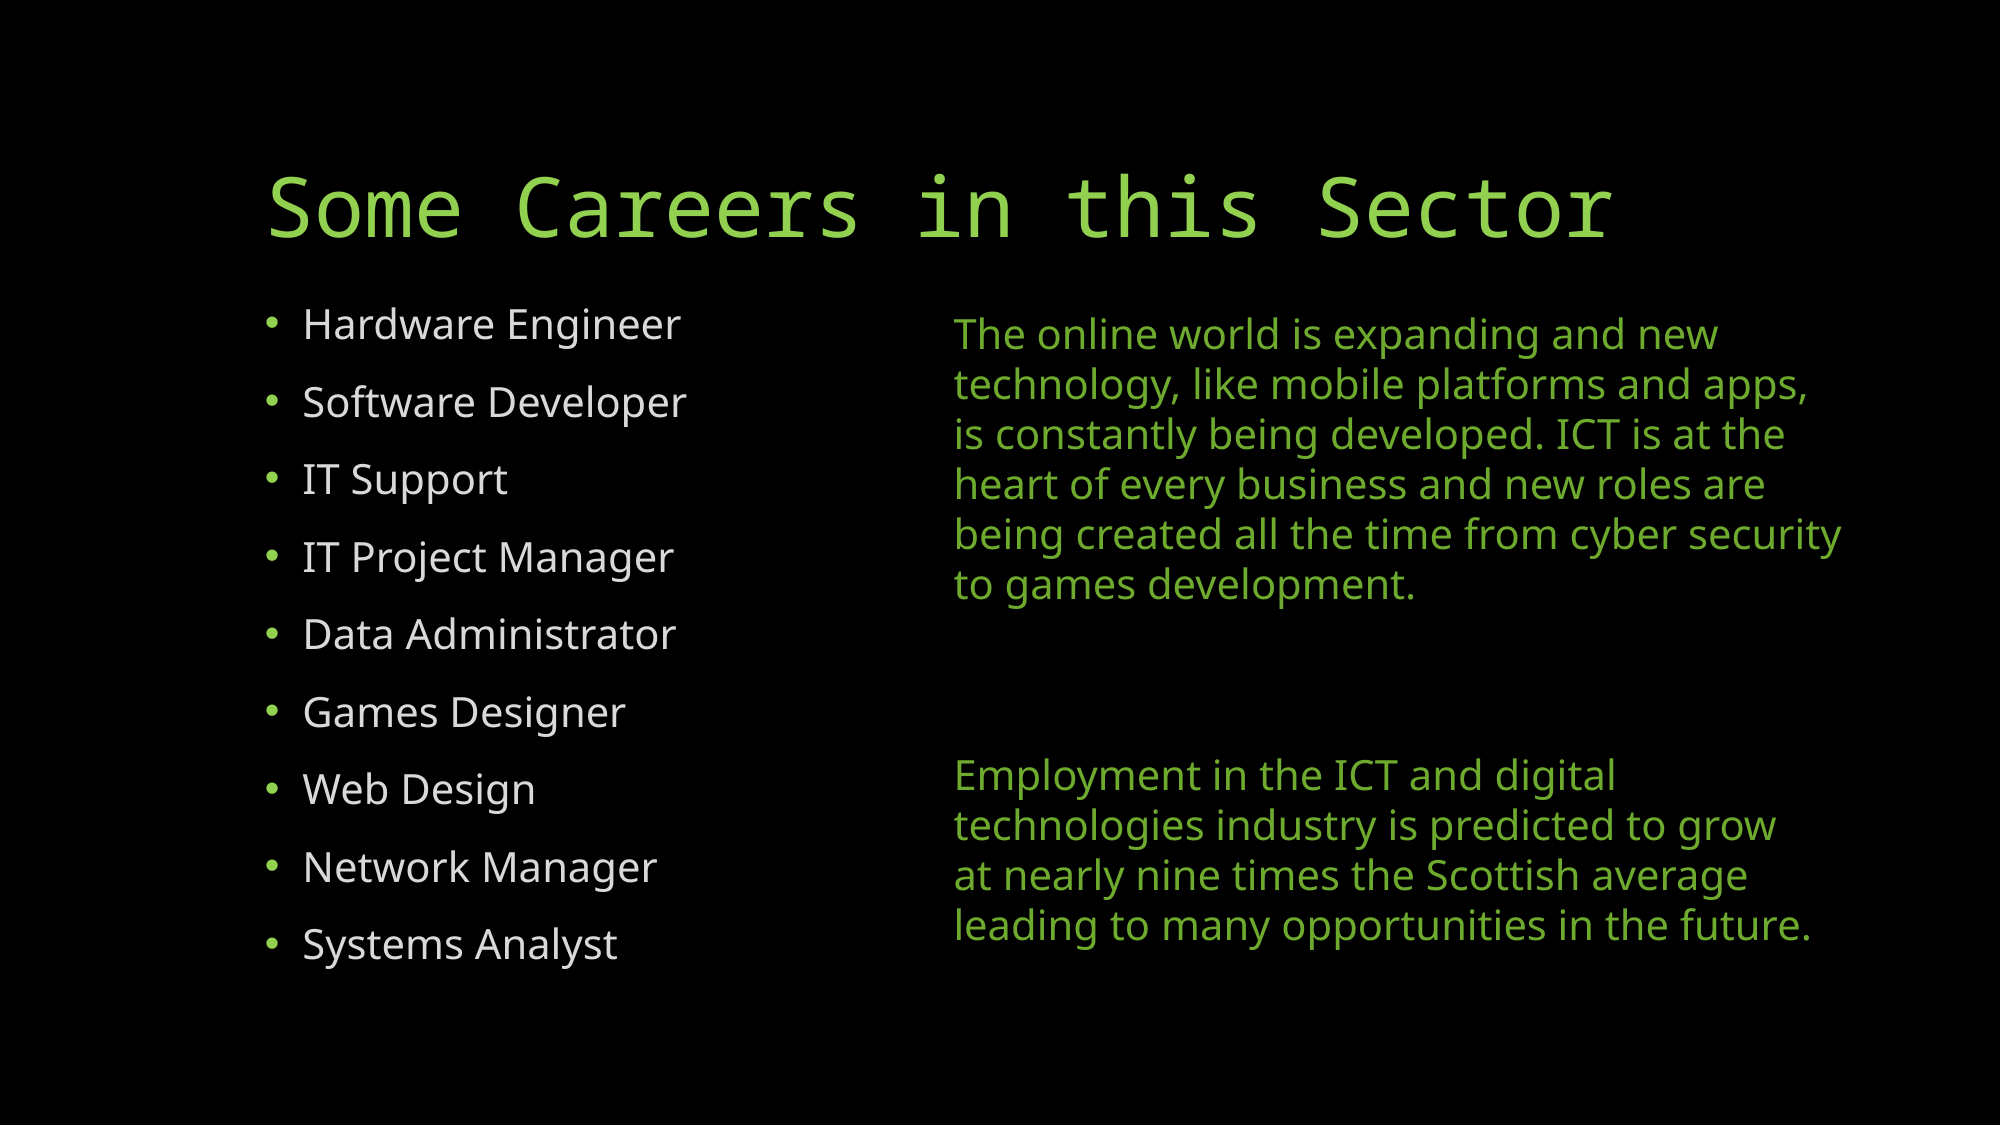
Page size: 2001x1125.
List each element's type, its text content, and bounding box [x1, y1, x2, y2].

text_box The online world is expanding and new technology, like mobile platforms and apps, is constantly being developed. ICT is at the heart of every business and new roles are being created all the time from cyber security to games development. [938, 299, 1861, 619]
title Some Careers in this Sector [249, 75, 1750, 263]
list Hardware Engineer Software Developer IT Support IT Project Manager Data Administrator Games Designer Web Design Network Manager Systems Analyst [249, 299, 1750, 1000]
text_box Employment in the ICT and digital technologies industry is predicted to grow at nearly nine times the Scottish average leading to many opportunities in the future. [938, 741, 1837, 959]
